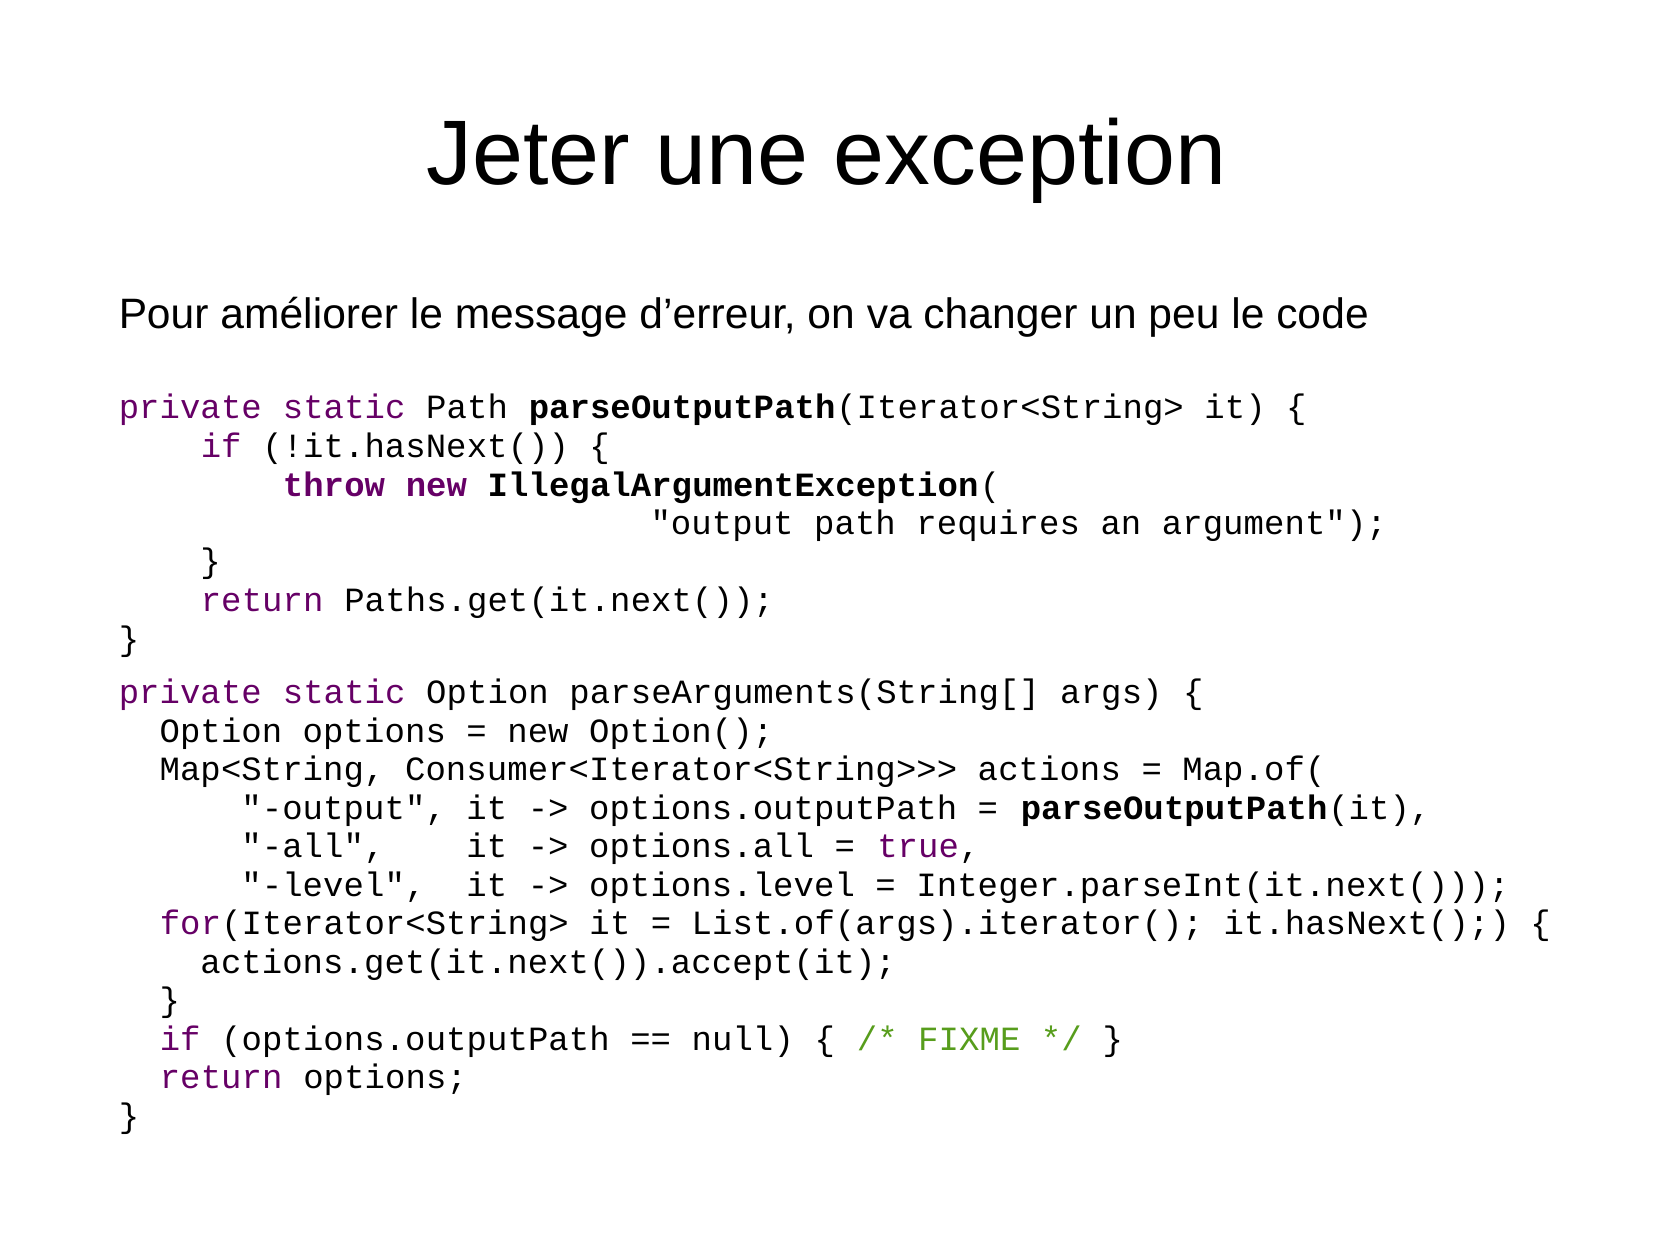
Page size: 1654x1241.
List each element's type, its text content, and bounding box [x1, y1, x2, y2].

list Pour améliorer le message d’erreur, on va changer un peu le code private static Path parseOutputPath(Iterator<String> it) { if (!it.hasNext()) { throw new IllegalArgumentException( "output path requires an argument"); } return Paths.get(it.next()); } private static Option parseArguments(String[] args) { Option options = new Option(); Map<String, Consumer<Iterator<String>>> actions = Map.of( "-output", it -> options.outputPath = parseOutputPath(it), "-all", it -> options.all = true, "-level", it -> options.level = Integer.parseInt(it.next())); for(Iterator<String> it = List.of(args).iterator(); it.hasNext();) { actions.get(it.next()).accept(it); } if (options.outputPath == null) { /* FIXME */ } return options; } [82, 290, 1571, 1171]
title Jeter une exception [82, 49, 1571, 257]
